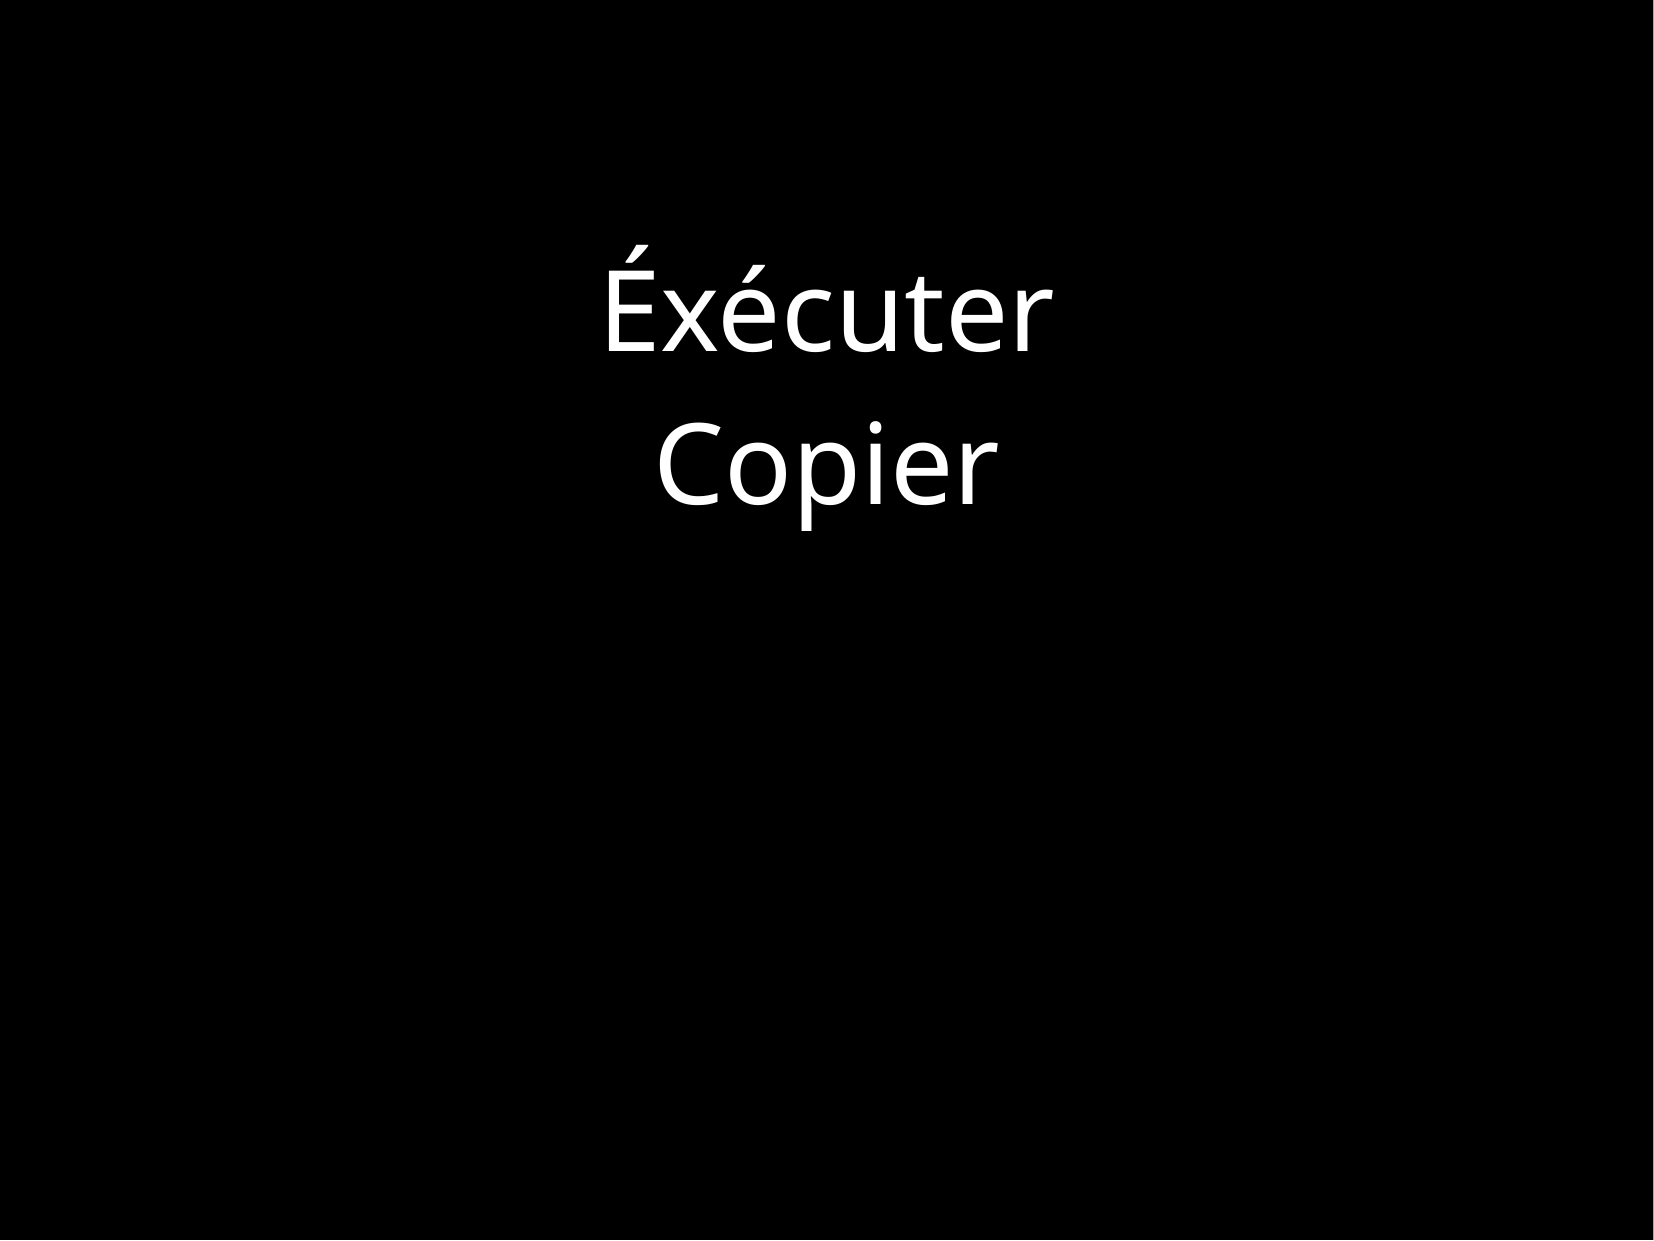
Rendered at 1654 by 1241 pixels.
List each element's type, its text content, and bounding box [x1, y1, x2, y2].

title Éxécuter Copier [82, 56, 1571, 1172]
